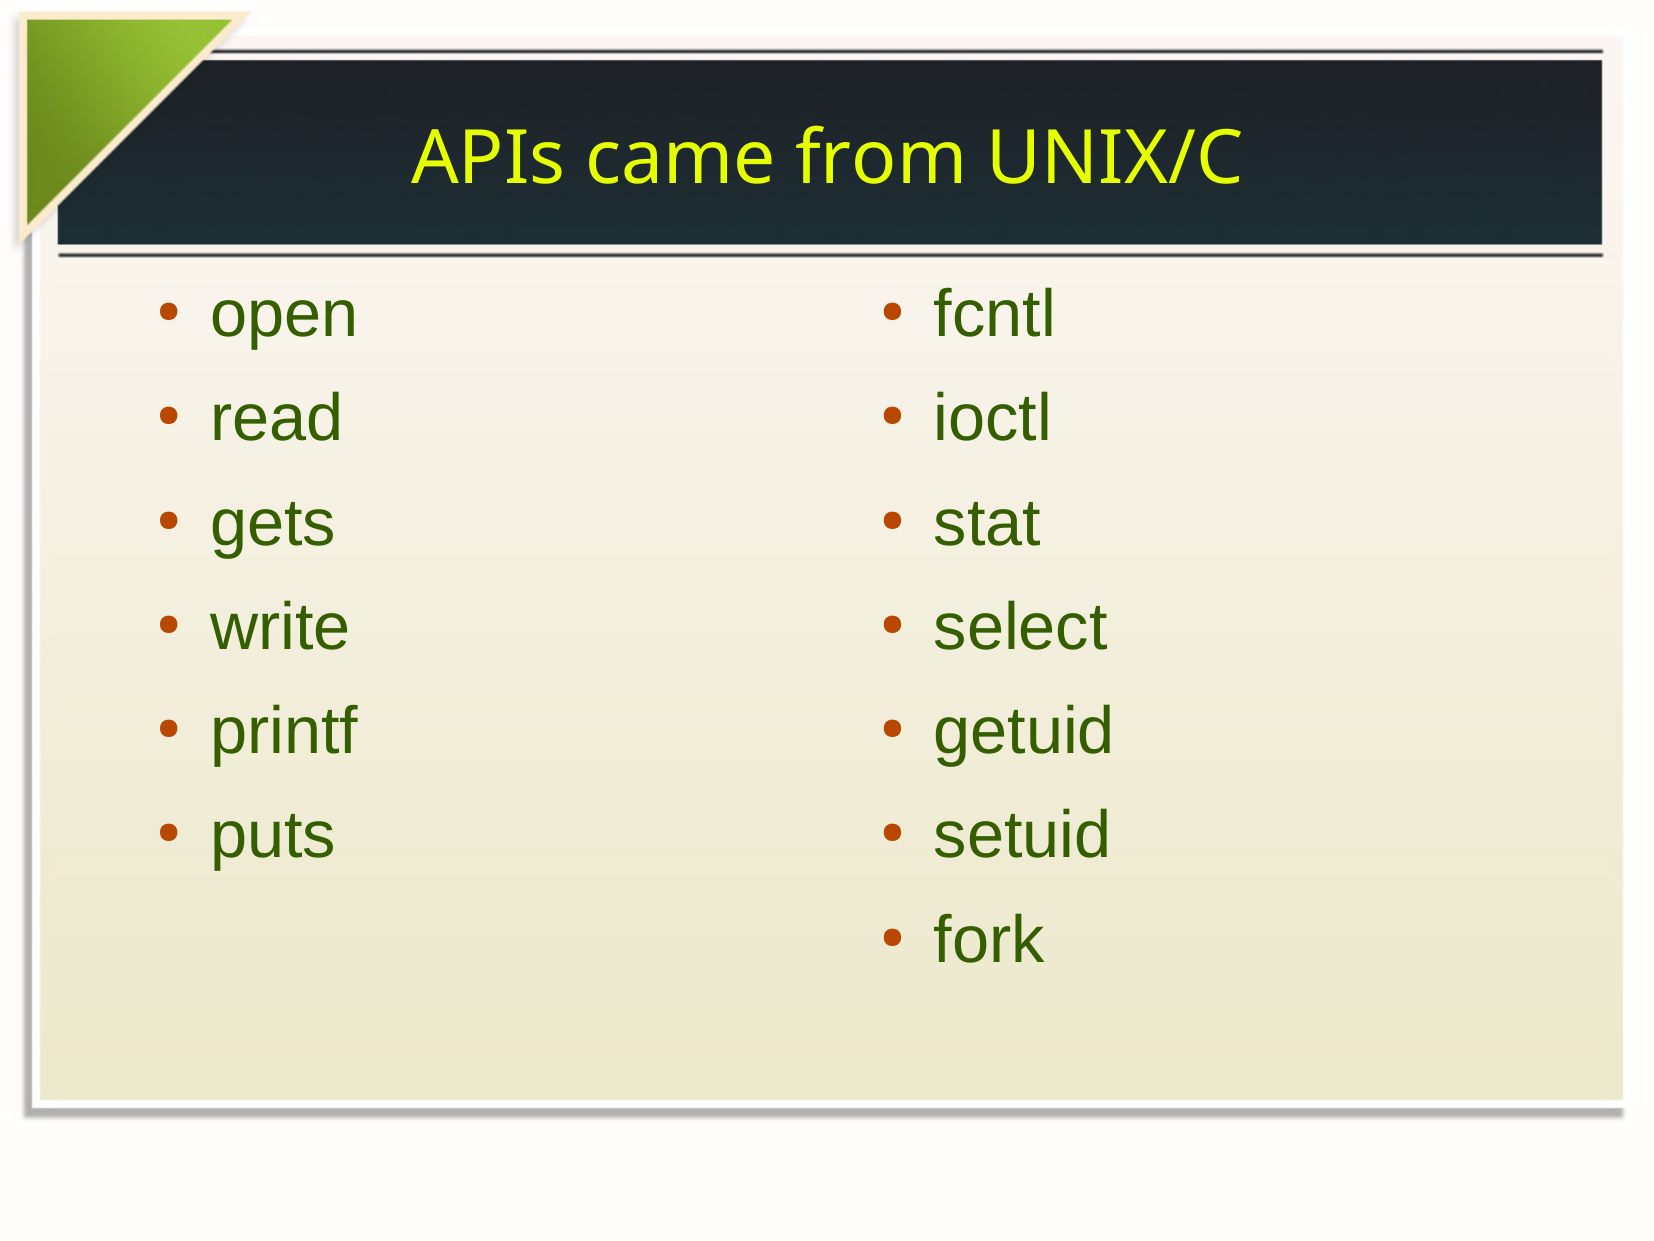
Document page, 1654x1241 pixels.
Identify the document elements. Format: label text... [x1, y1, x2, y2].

title APIs came from UNIX/C [121, 73, 1534, 237]
list open read gets write printf puts [121, 276, 811, 1087]
picture [0, 0, 1654, 1241]
list fcntl ioctl stat select getuid setuid fork [845, 276, 1535, 1087]
